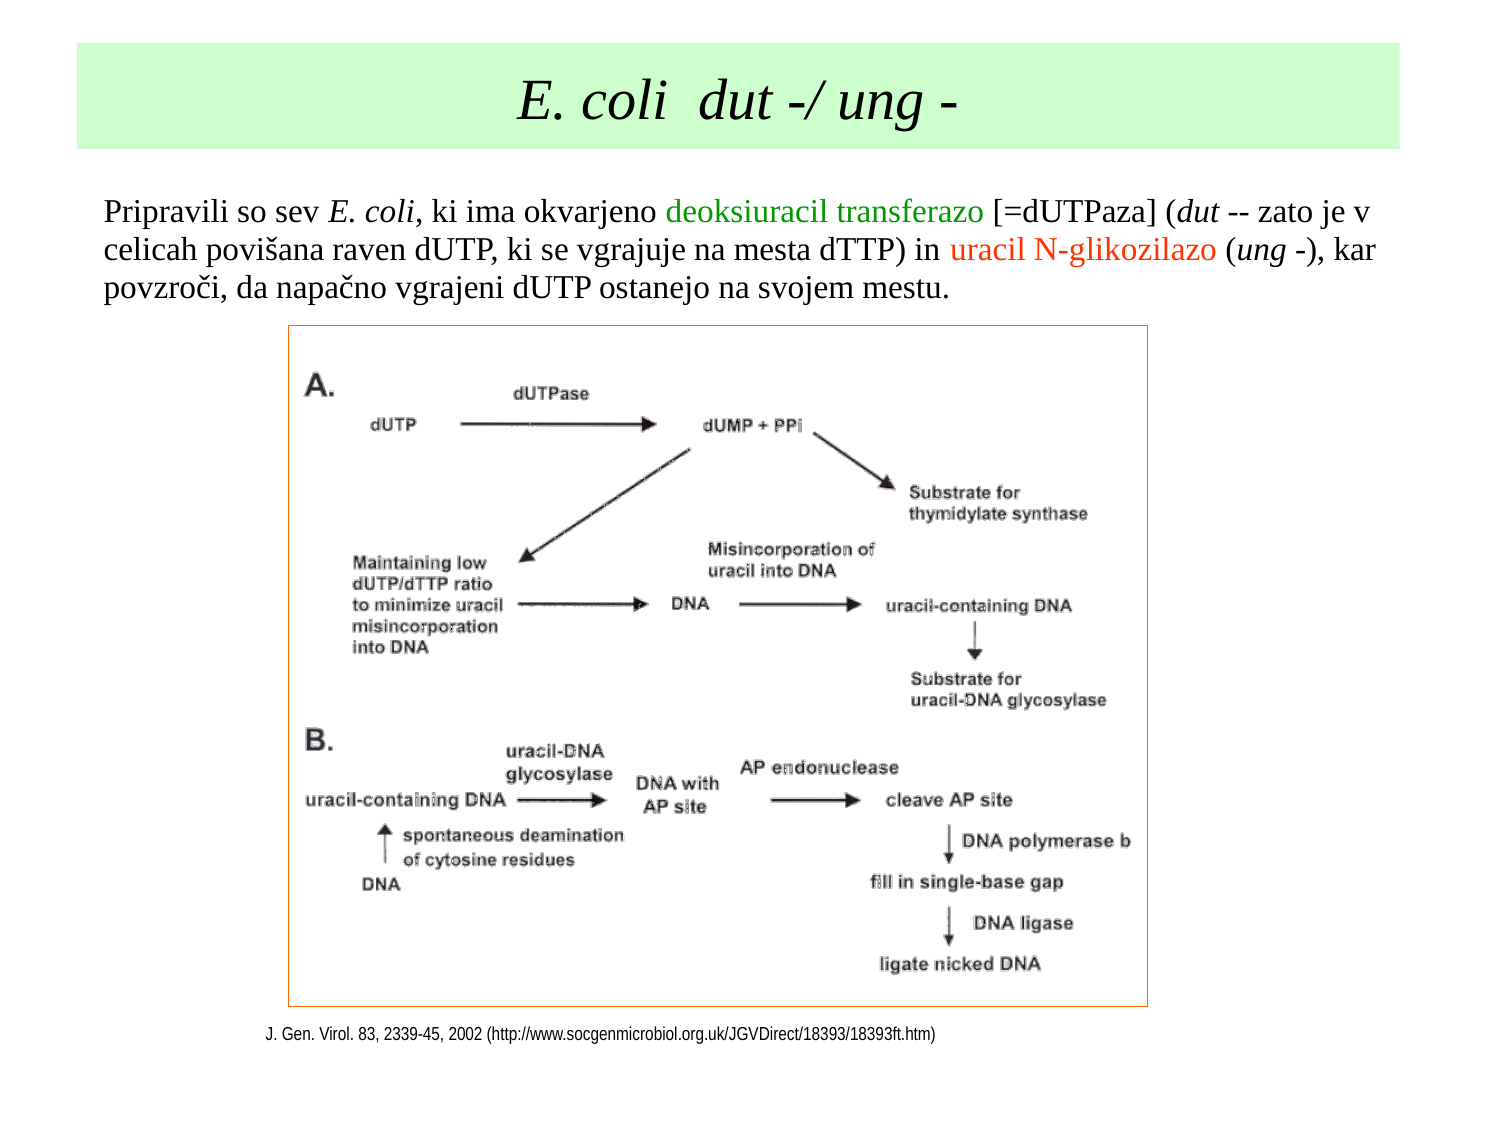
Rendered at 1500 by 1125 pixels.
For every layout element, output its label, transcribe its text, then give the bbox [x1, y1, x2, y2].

text_box J. Gen. Virol. 83, 2339-45, 2002 (http://www.socgenmicrobiol.org.uk/JGVDirect/18393/18393ft.htm) [250, 1013, 1009, 1052]
title E. coli dut -/ ung - [76, 42, 1400, 149]
list Pripravili so sev E. coli, ki ima okvarjeno deoksiuracil transferazo [=dUTPaza] (dut -- zato je v celicah povišana raven dUTP, ki se vgrajuje na mesta dTTP) in uracil N-glikozilazo (ung -), kar povzroči, da napačno vgrajeni dUTP ostanejo na svojem mestu. [88, 184, 1400, 386]
picture [289, 326, 1147, 1007]
